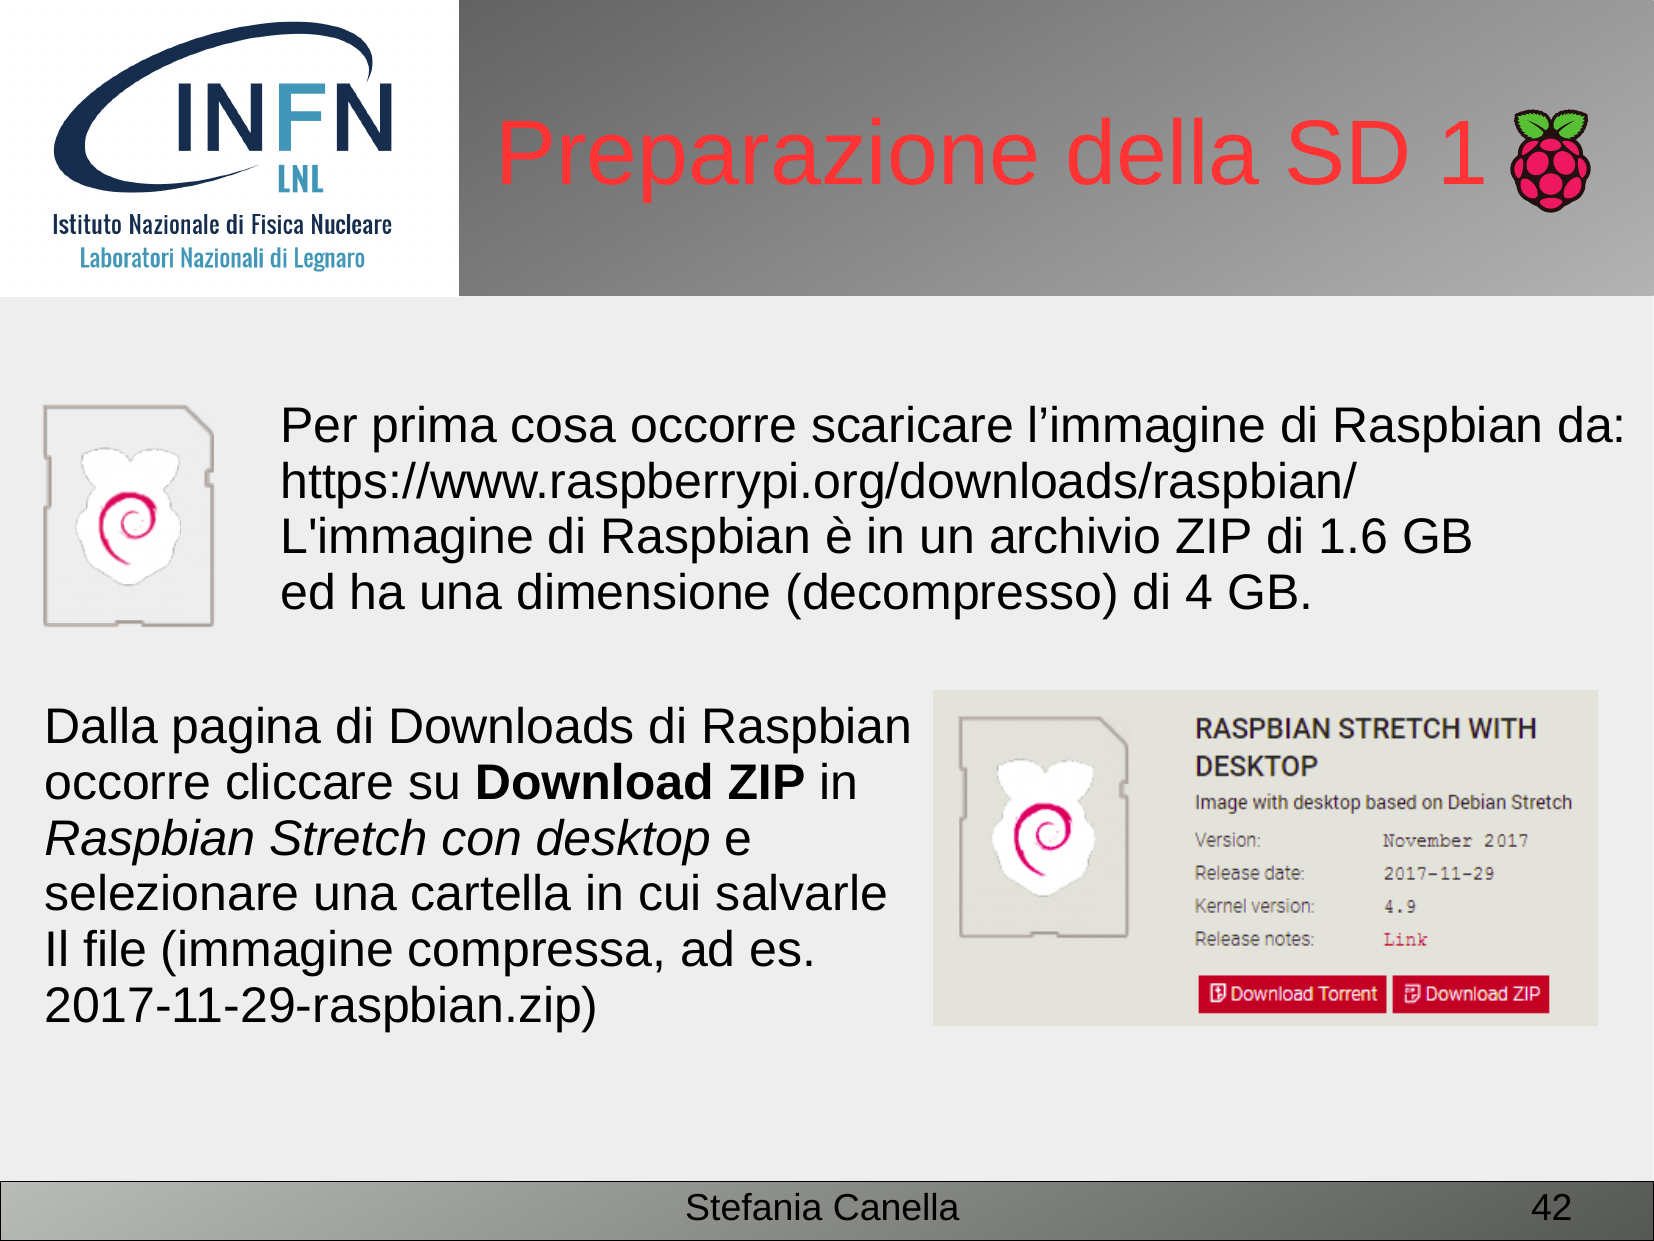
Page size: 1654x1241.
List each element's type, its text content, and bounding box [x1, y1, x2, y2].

picture [933, 690, 1598, 1026]
text_box [984, 1181, 1516, 1241]
title Preparazione della SD 1 [459, 49, 1571, 257]
picture [11, 399, 247, 635]
text_box [459, 0, 1654, 296]
picture [0, 0, 459, 297]
text_box Per prima cosa occorre scaricare l’immagine di Raspbian da: https://www.raspberrypi.org/downloads/raspbian/ L'immagine di Raspbian è in un archivio ZIP di 1.6 GB ed ha una dimensione (decompresso) di 4 GB. [265, 389, 1643, 653]
text_box Dalla pagina di Downloads di Raspbian occorre cliccare su Download ZIP in Raspbian Stretch con desktop e selezionare una cartella in cui salvarle Il file (immagine compressa, ad es. 2017-11-29-raspbian.zip) [29, 690, 928, 1082]
text_box Stefania Canella [670, 1178, 984, 1241]
text_box [0, 1181, 670, 1241]
text_box 34 [1516, 1178, 1654, 1241]
